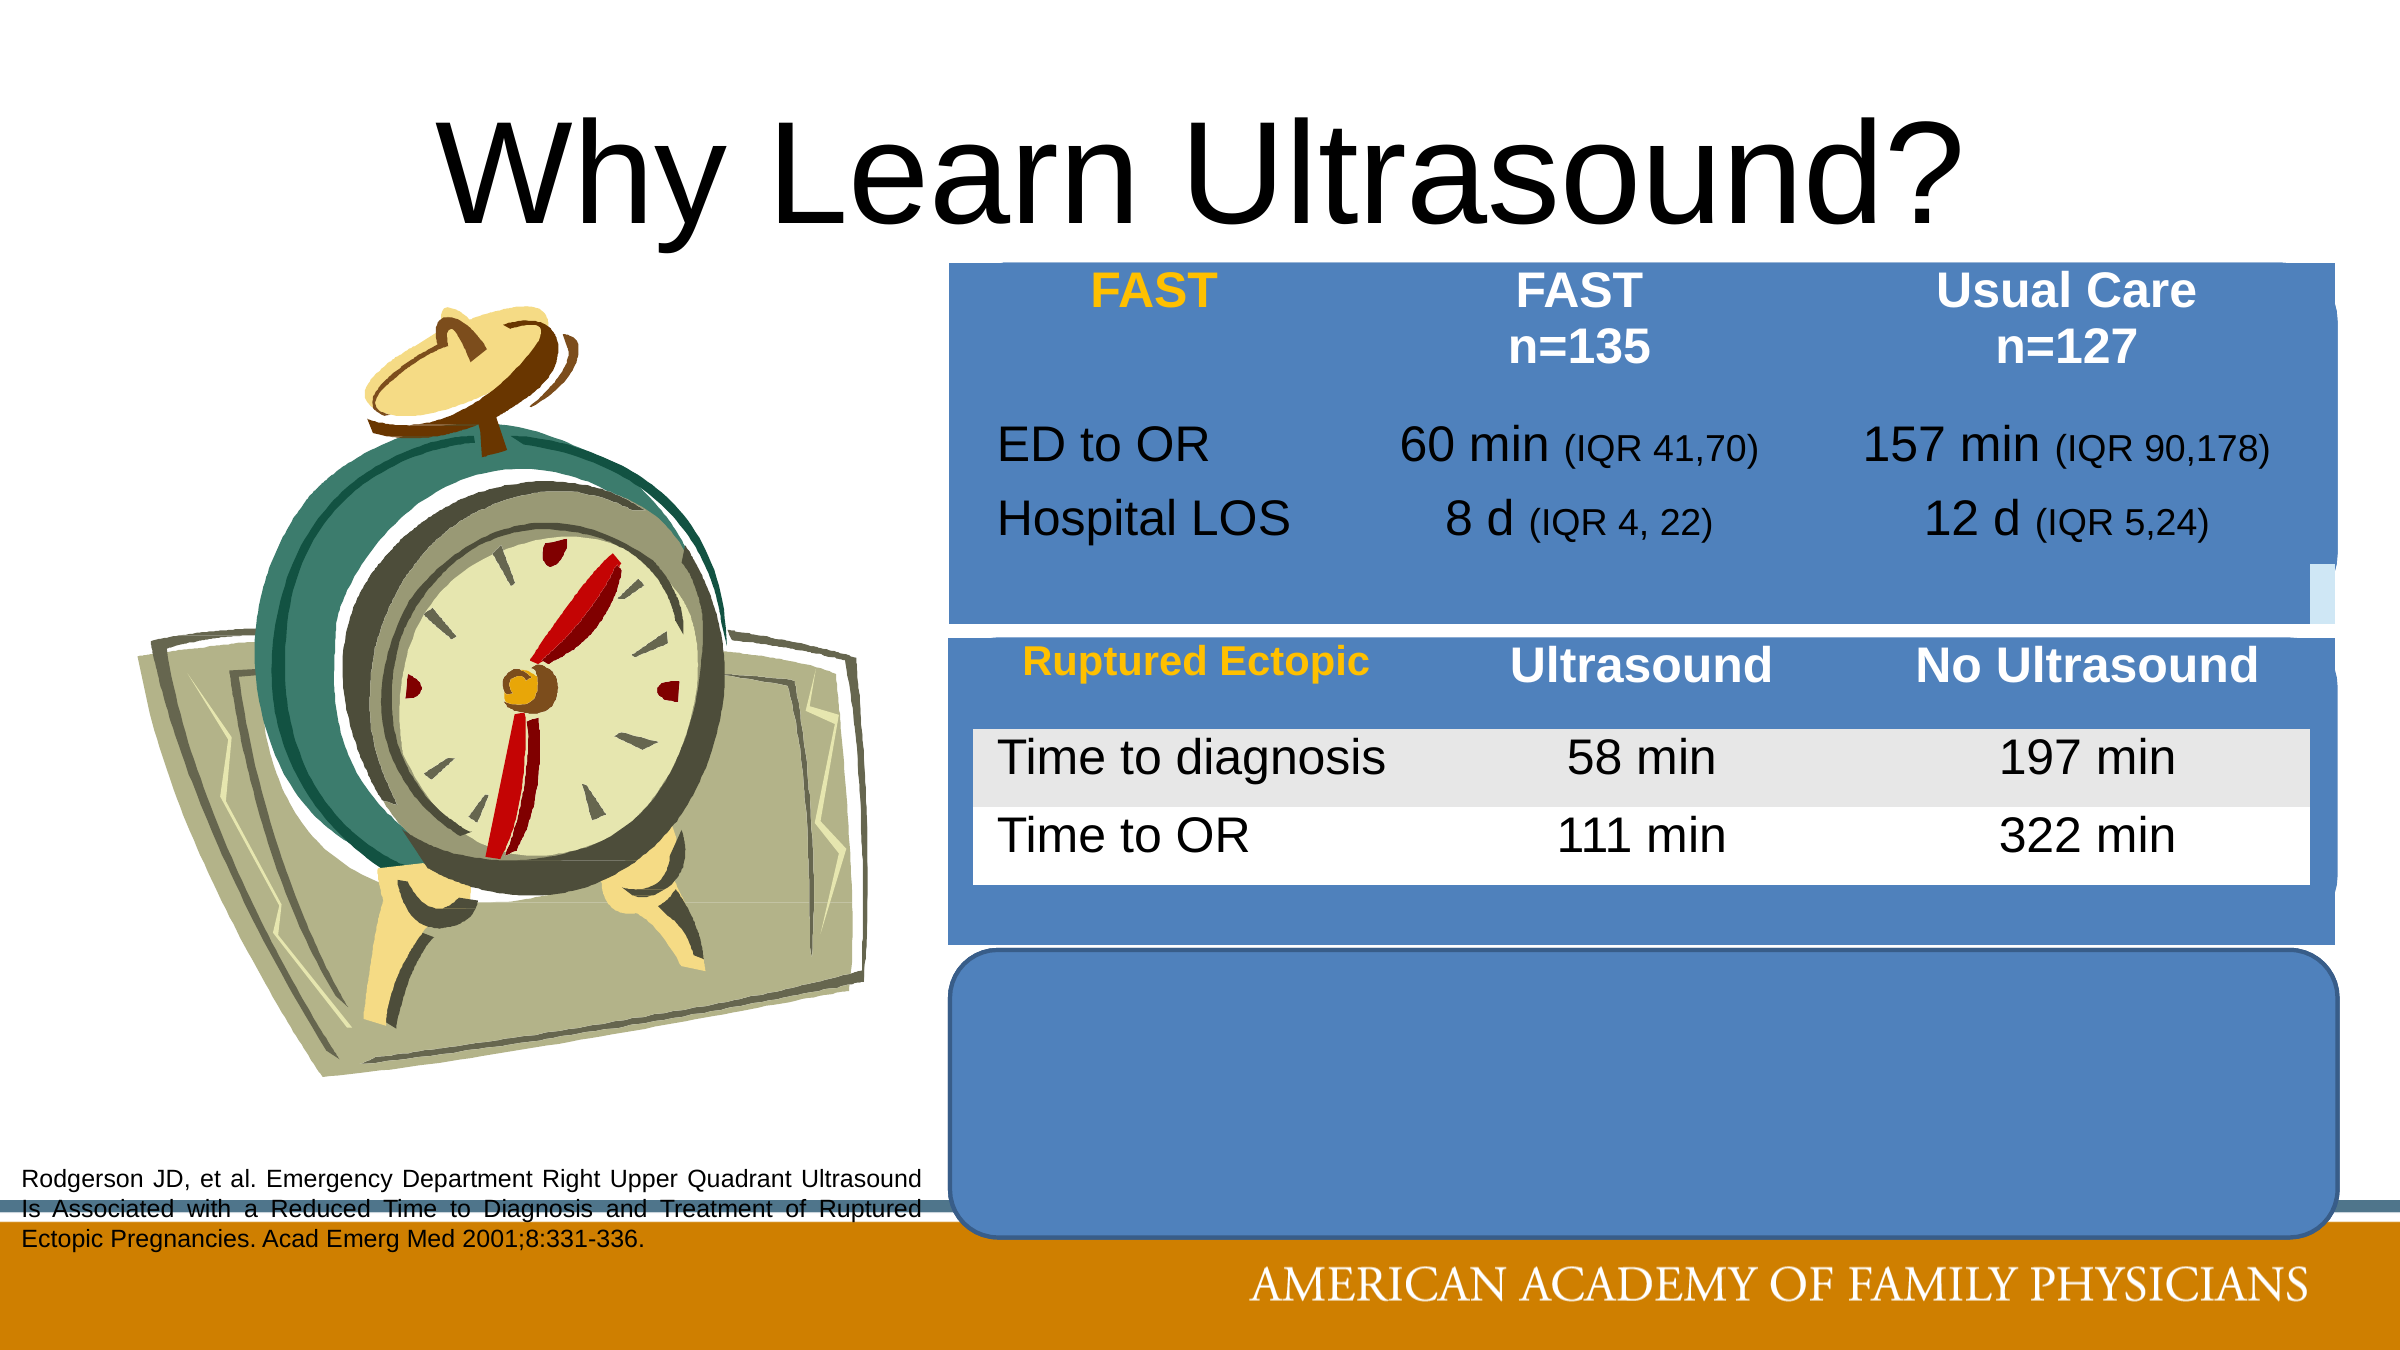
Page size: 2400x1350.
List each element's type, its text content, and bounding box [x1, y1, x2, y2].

table_cell [2310, 490, 2335, 564]
table_cell [949, 416, 973, 490]
table_cell [948, 885, 2310, 945]
table_cell 58 min [1448, 729, 1845, 807]
picture [0, 1200, 2400, 1350]
table_header [949, 263, 973, 416]
text_box [953, 953, 2335, 1235]
table_header FAST n=135 [1346, 263, 1811, 416]
table_cell Time to diagnosis [973, 729, 1448, 807]
title Why Learn Ultrasound? [120, 78, 2280, 304]
table_cell [949, 564, 2310, 624]
table_cell Time to OR [973, 807, 1448, 885]
table_header [2310, 263, 2335, 416]
table_cell [2310, 729, 2335, 807]
table_cell 322 min [1845, 807, 2310, 885]
table_cell 8 d (IQR 4, 22) [1346, 490, 1811, 564]
table_header FAST [973, 263, 1346, 416]
table_cell 197 min [1845, 729, 2310, 807]
table_cell [2310, 807, 2335, 885]
table_cell [2310, 564, 2335, 624]
text_box Rodgerson JD, et al. Emergency Department Right Upper Quadrant Ultrasound Is Associated with a Reduced Time to Diagnosis and Treatment of Ruptured Ectopic Pregnancies. Acad Emerg Med 2001;8:331-336. [19, 1162, 925, 1253]
table_cell [2310, 416, 2335, 490]
table_cell ED to OR [973, 416, 1346, 490]
table_cell 111 min [1448, 807, 1845, 885]
table_cell Hospital LOS [973, 490, 1346, 564]
table_header No Ultrasound [1845, 638, 2310, 729]
table_cell 12 d (IQR 5,24) [1811, 490, 2310, 564]
table_header Usual Care n=127 [1811, 263, 2310, 416]
table_header Ruptured Ectopic [973, 638, 1448, 729]
table_header Ultrasound [1448, 638, 1845, 729]
table_cell [949, 490, 973, 564]
table_cell [948, 807, 973, 885]
table_cell [2310, 885, 2335, 945]
table_cell 60 min (IQR 41,70) [1346, 416, 1811, 490]
table_header [2310, 638, 2335, 729]
text_box [137, 306, 868, 1077]
table_cell [948, 729, 973, 807]
text_box [529, 334, 579, 408]
table_cell 157 min (IQR 90,178) [1811, 416, 2310, 490]
table_header [948, 638, 973, 729]
